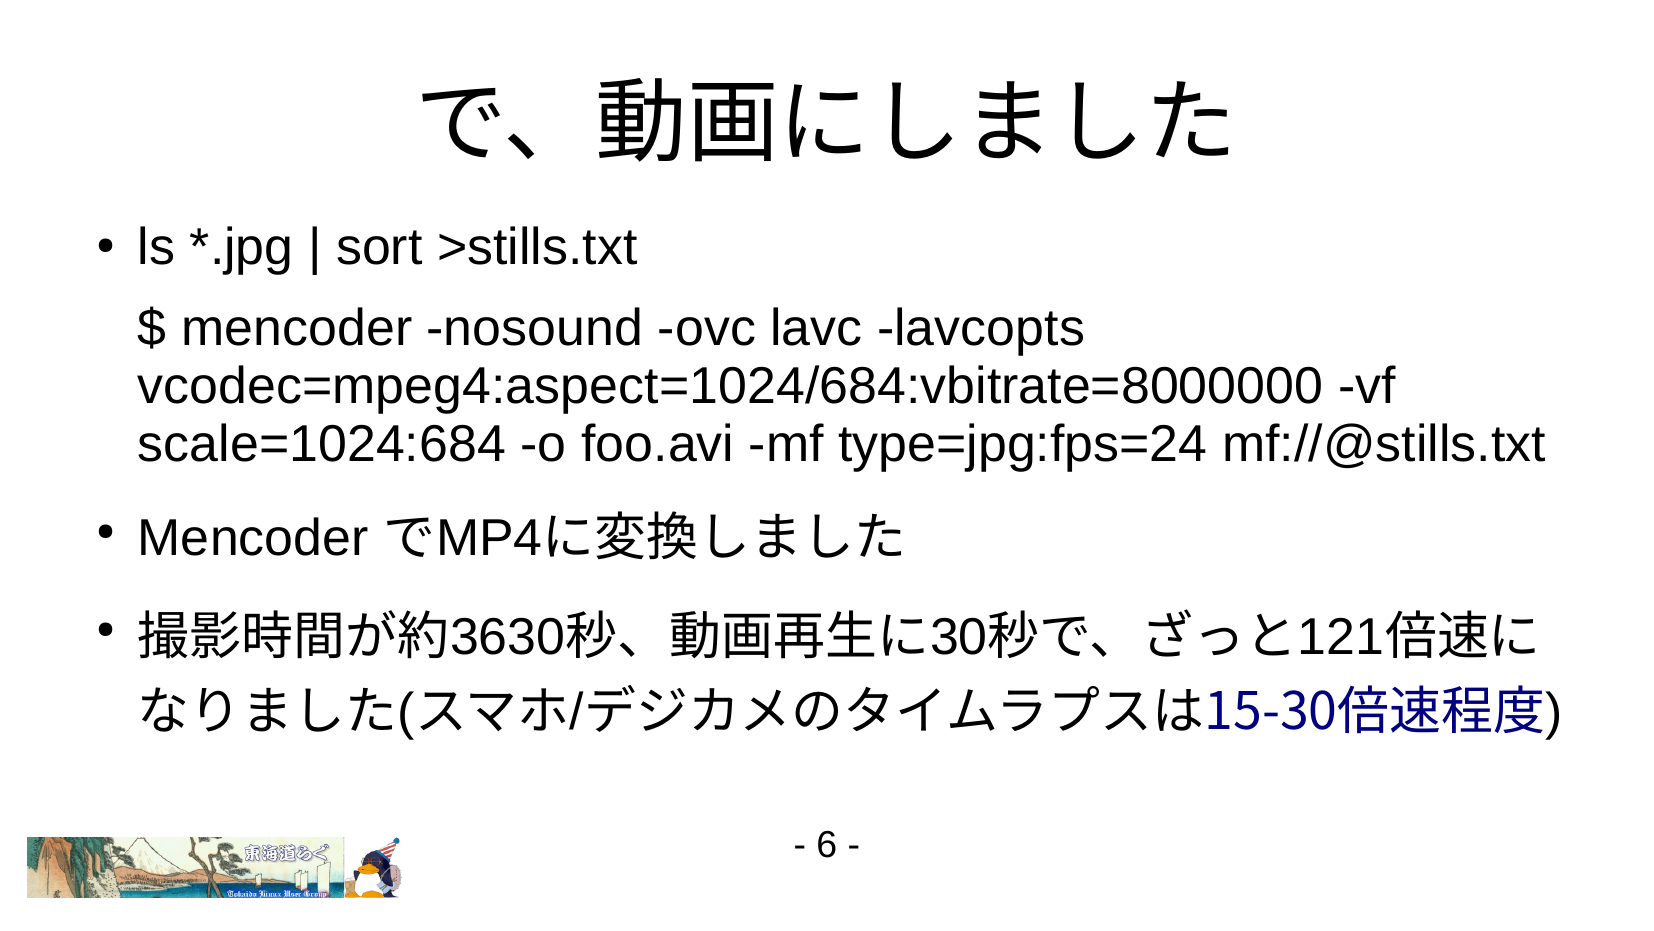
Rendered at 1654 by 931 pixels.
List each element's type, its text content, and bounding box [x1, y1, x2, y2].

list ls *.jpg | sort >stills.txt $ mencoder -nosound -ovc lavc -lavcopts vcodec=mpeg4:aspect=1024/684:vbitrate=8000000 -vf scale=1024:684 -o foo.avi -mf type=jpg:fps=24 mf://@stills.txt Mencoder でMP4に変換しました 撮影時間が約3630秒、動画再生に30秒で、ざっと121倍速になりました(スマホ/デジカメのタイムラプスは15-30倍速程度) [82, 217, 1571, 758]
text_box - <番号> - [728, 811, 926, 877]
picture [27, 837, 402, 898]
title で、動画にしました [82, 37, 1571, 193]
